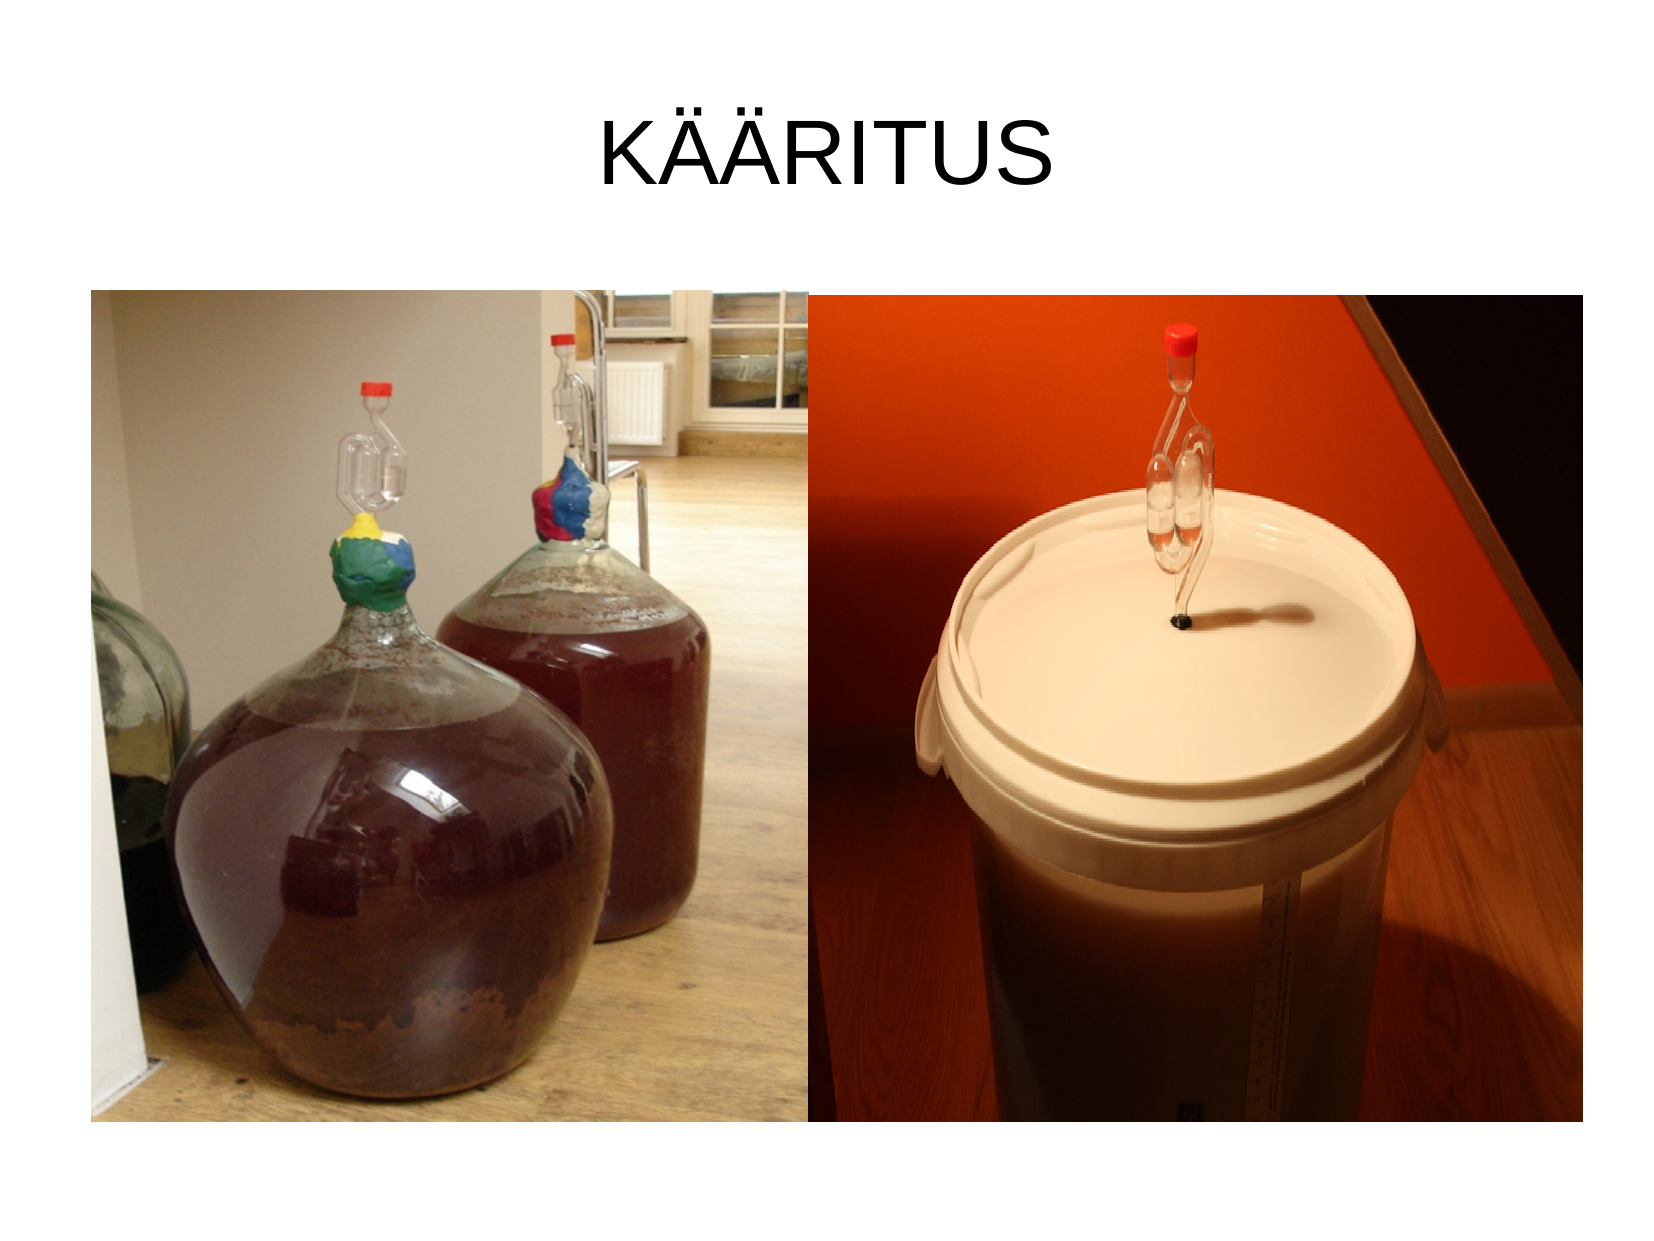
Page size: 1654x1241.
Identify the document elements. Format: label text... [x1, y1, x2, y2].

title KÄÄRITUS [82, 49, 1571, 257]
picture [91, 290, 1583, 1123]
